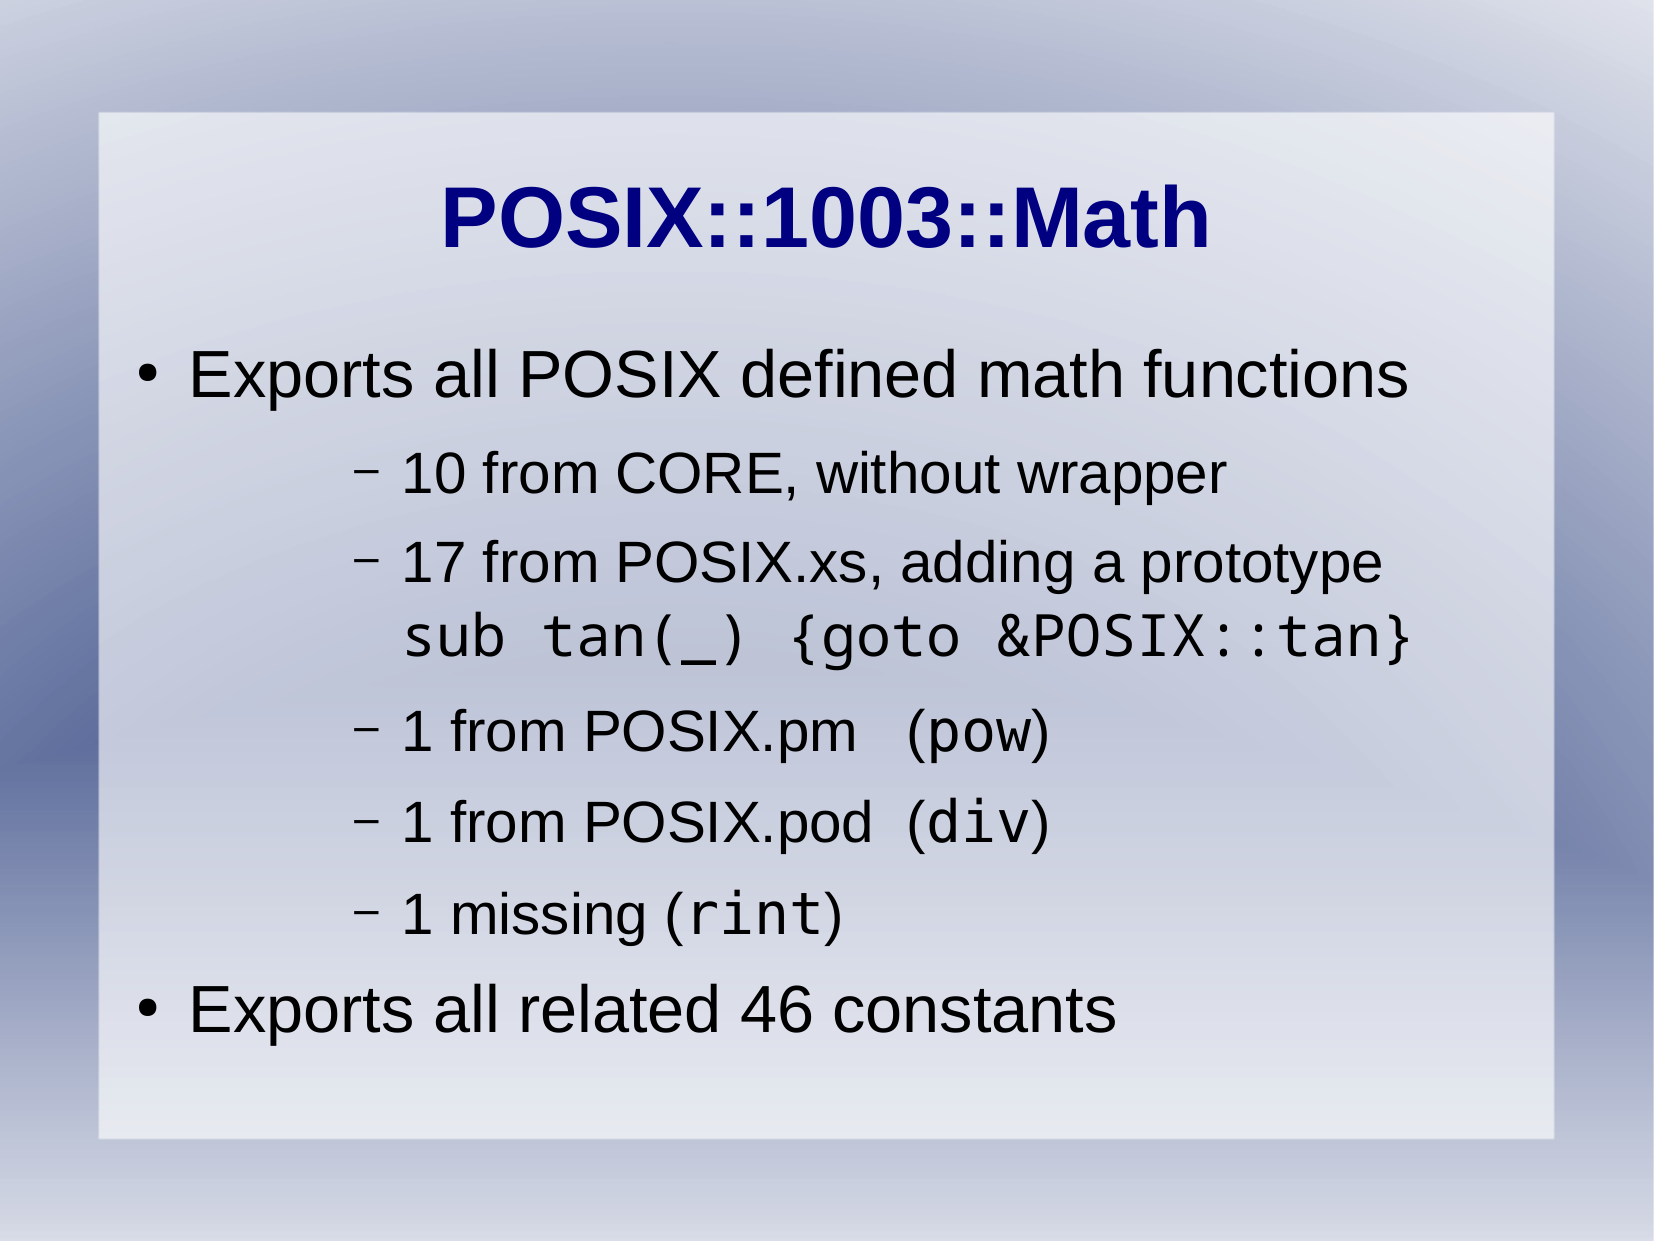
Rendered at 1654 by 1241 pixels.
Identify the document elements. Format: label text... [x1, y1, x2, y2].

list Exports all POSIX defined math functions 10 from CORE, without wrapper 17 from POSIX.xs, adding a prototype sub tan(_) {goto &POSIX::tan} 1 from POSIX.pm (pow) 1 from POSIX.pod (div) 1 missing (rint) Exports all related 46 constants [118, 336, 1506, 1156]
picture [0, 0, 1654, 1241]
title POSIX::1003::Math [118, 114, 1536, 322]
